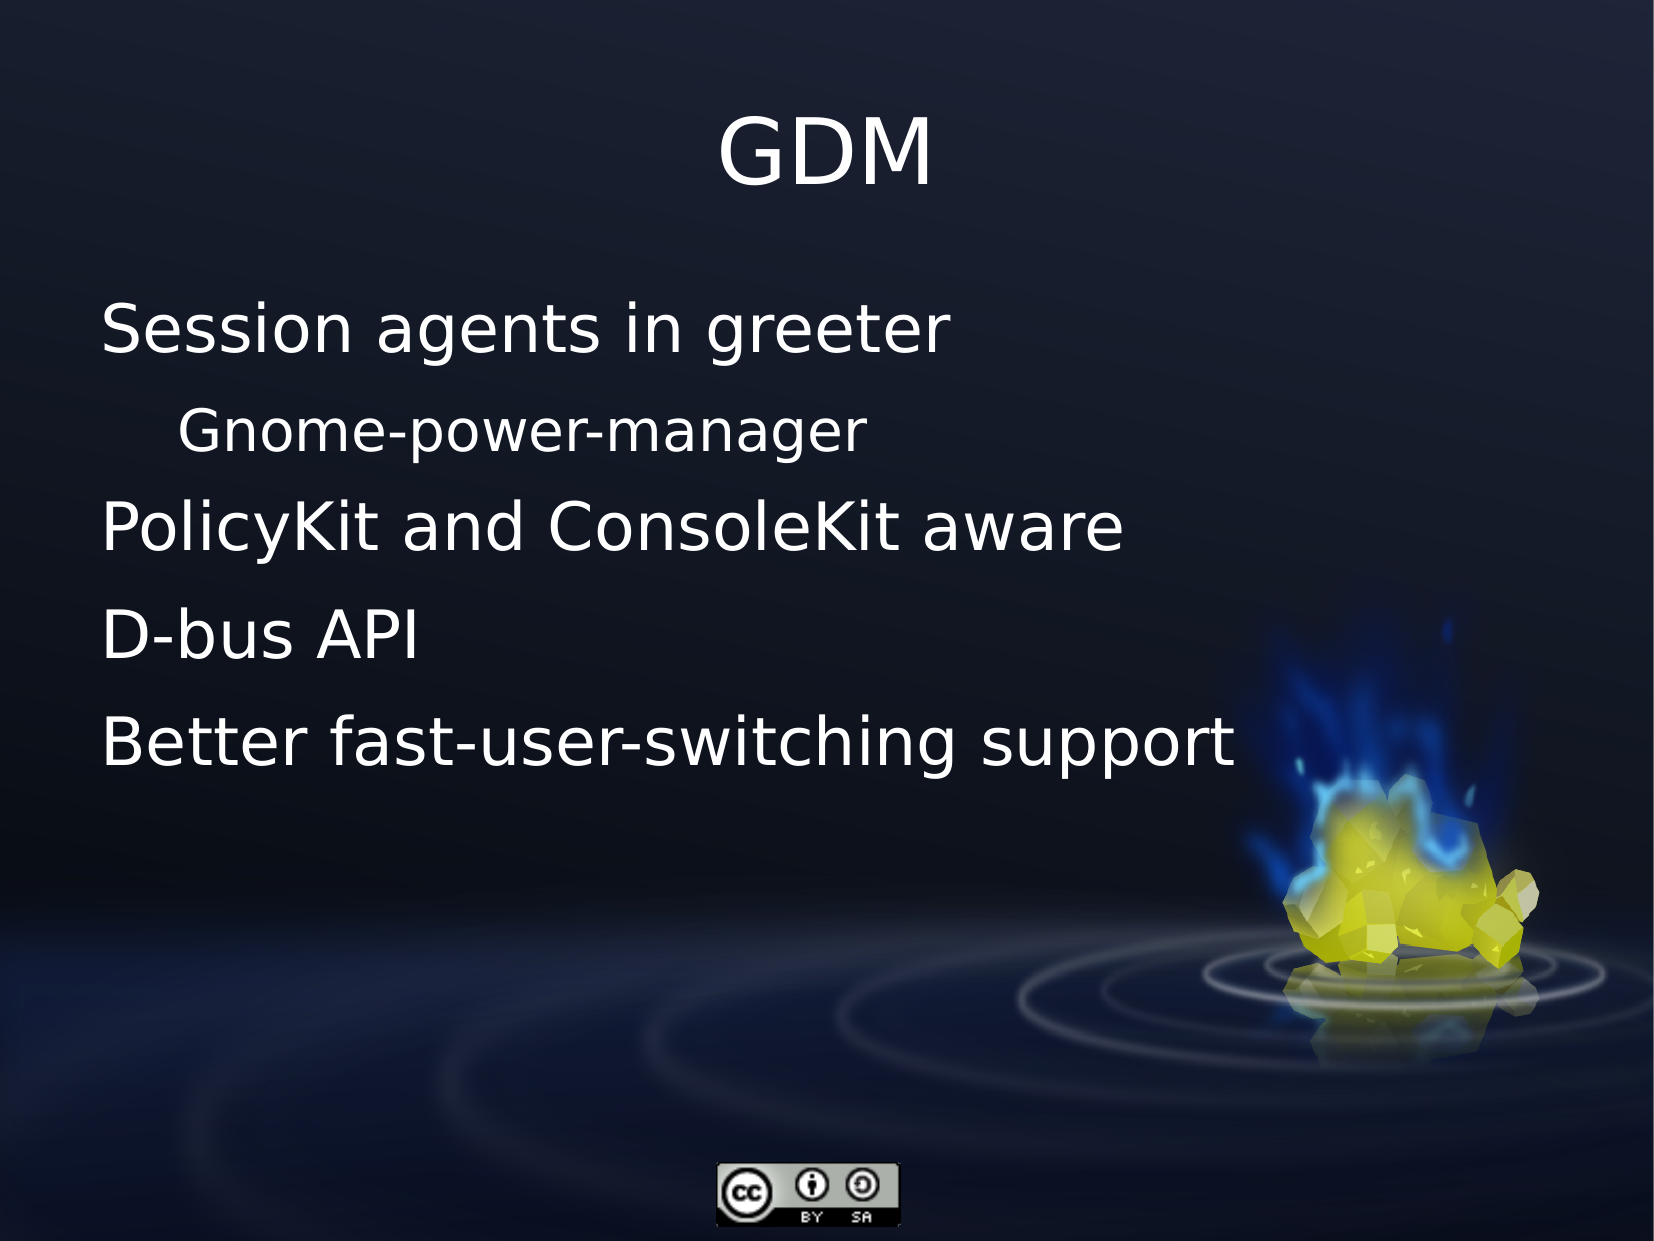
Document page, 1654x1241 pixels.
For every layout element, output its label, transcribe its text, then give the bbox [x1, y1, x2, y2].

picture [0, 0, 1654, 1241]
title GDM [82, 49, 1571, 257]
list Session agents in greeter Gnome-power-manager PolicyKit and ConsoleKit aware D-bus API Better fast-user-switching support [82, 290, 1571, 1109]
